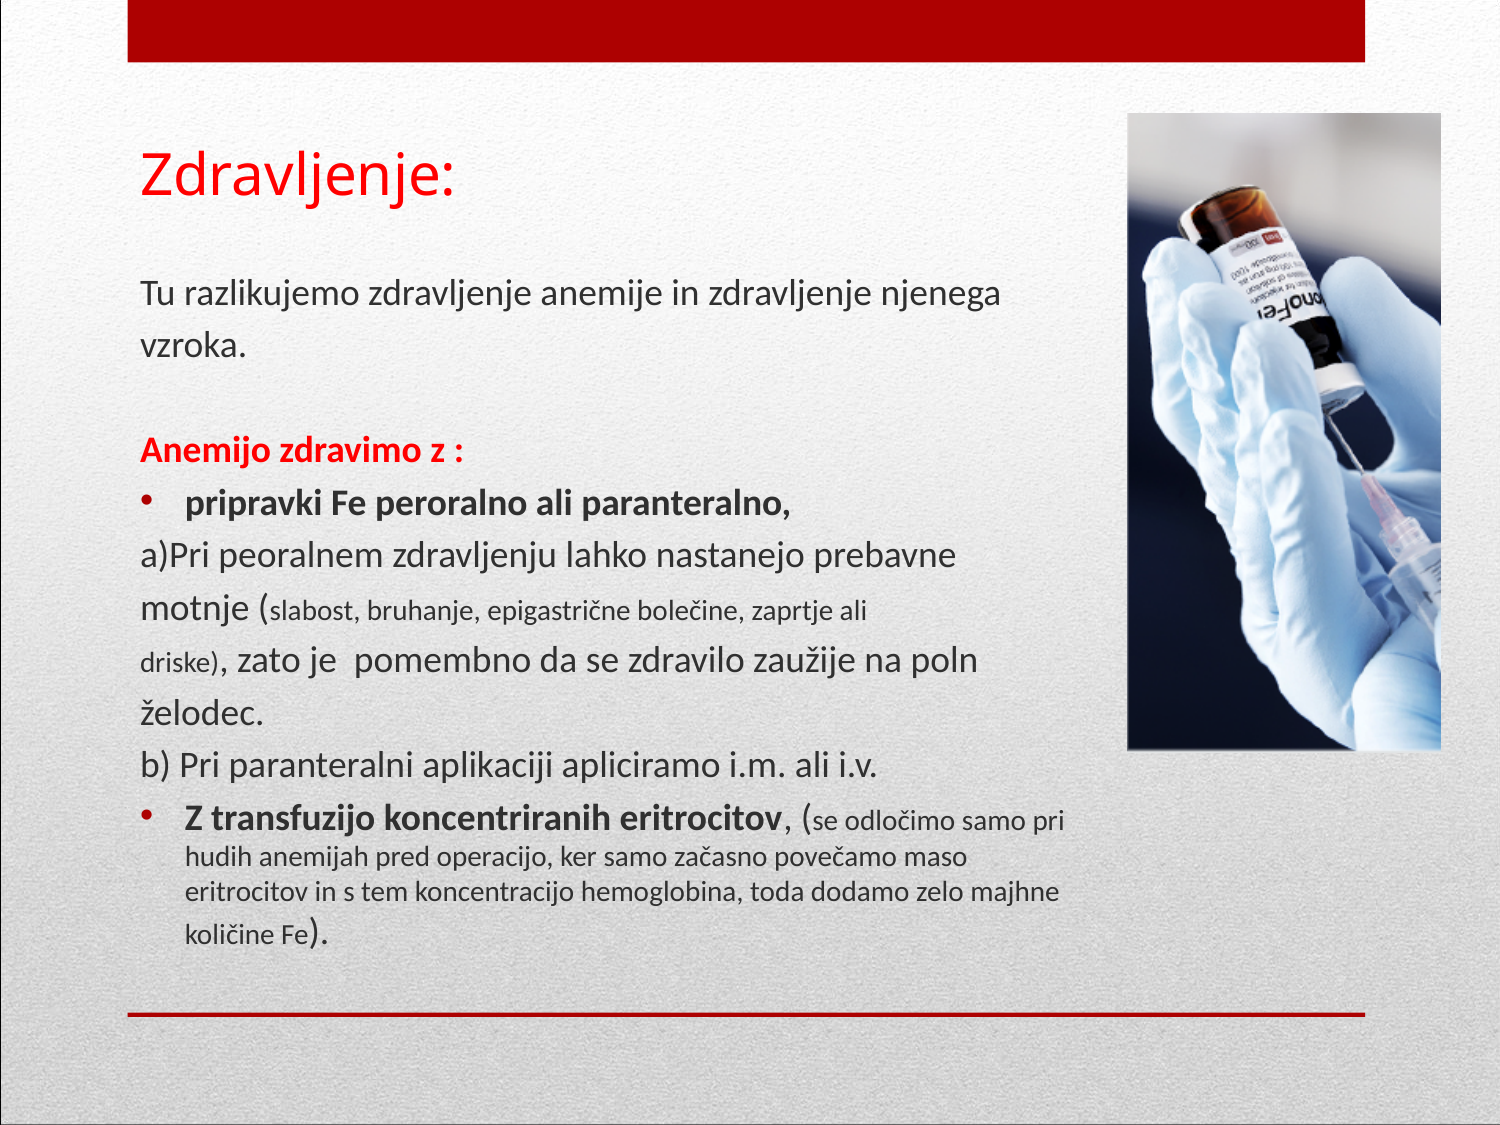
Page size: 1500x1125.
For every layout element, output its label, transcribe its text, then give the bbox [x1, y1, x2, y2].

picture [0, 0, 1500, 1125]
list Zdravljenje: Tu razlikujemo zdravljenje anemije in zdravljenje njenega vzroka. Anemijo zdravimo z : pripravki Fe peroralno ali paranteralno, a)Pri peoralnem zdravljenju lahko nastanejo prebavne motnje (slabost, bruhanje, epigastrične bolečine, zaprtje ali driske), zato je pomembno da se zdravilo zaužije na poln želodec. b) Pri paranteralni aplikaciji apliciramo i.m. ali i.v. Z transfuzijo koncentriranih eritrocitov, (se odločimo samo pri hudih anemijah pred operacijo, ker samo začasno povečamo maso eritrocitov in s tem koncentracijo hemoglobina, toda dodamo zelo majhne količine Fe). [125, 82, 1105, 1008]
